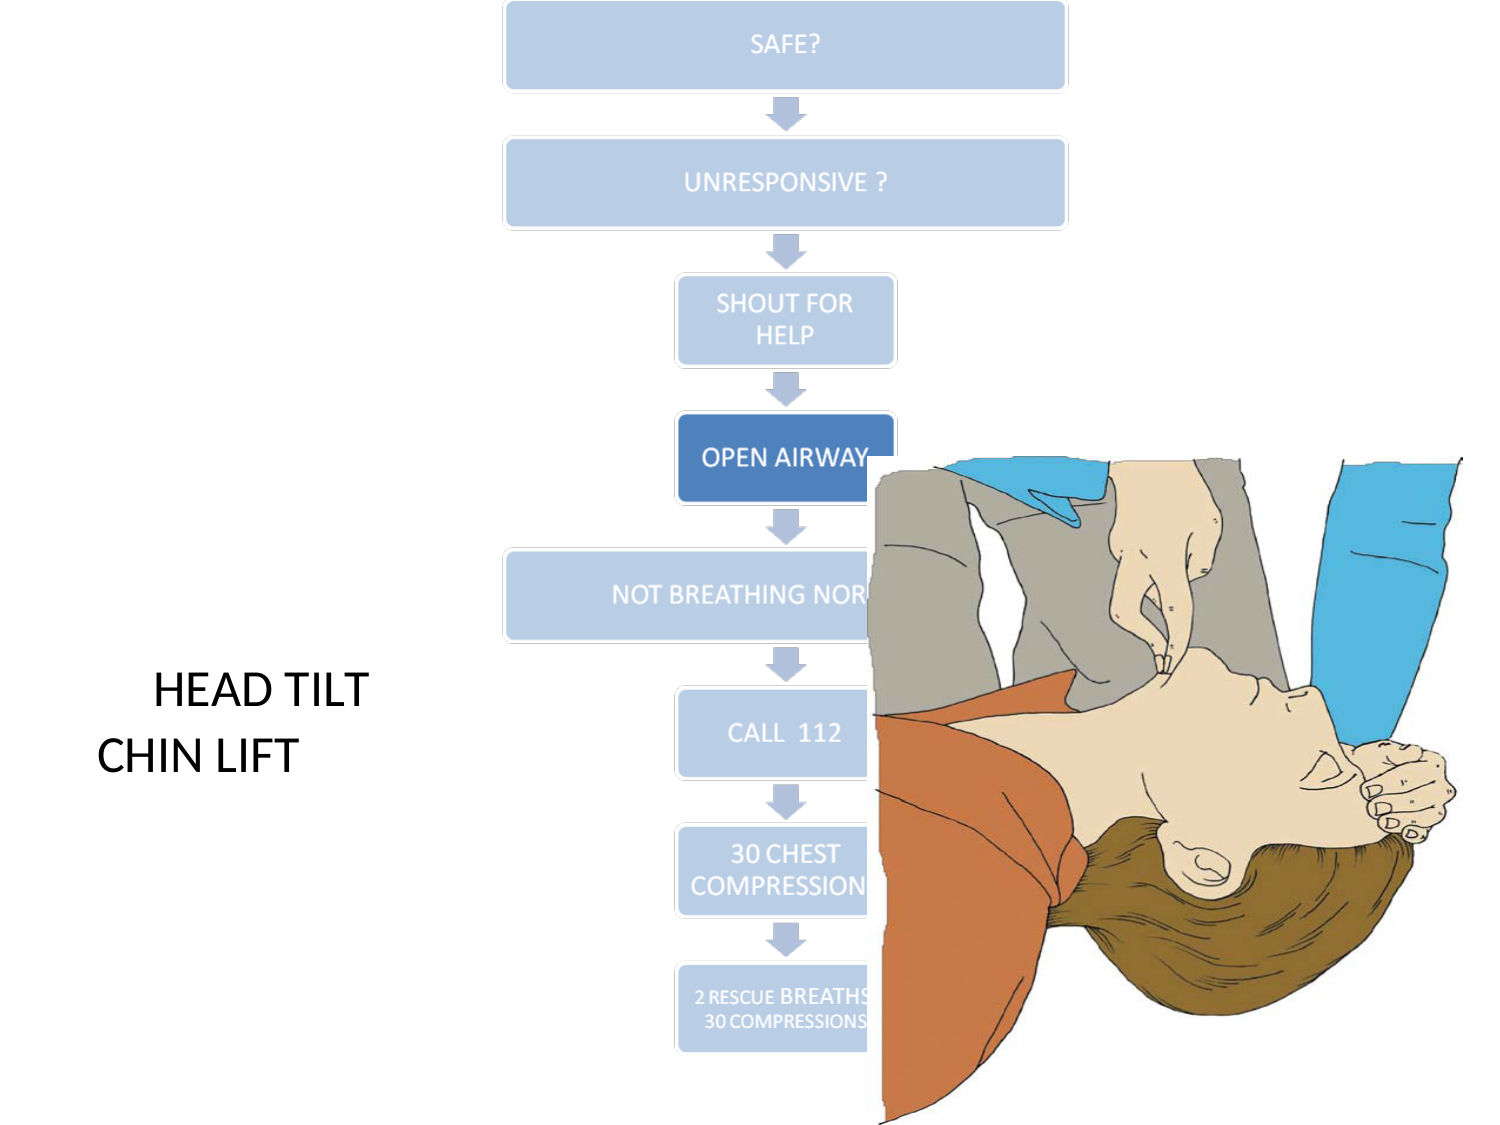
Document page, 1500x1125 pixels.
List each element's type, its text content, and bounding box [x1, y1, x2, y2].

text_box HEAD TILT CHIN LIFT [82, 632, 488, 879]
picture [151, 0, 1463, 1125]
